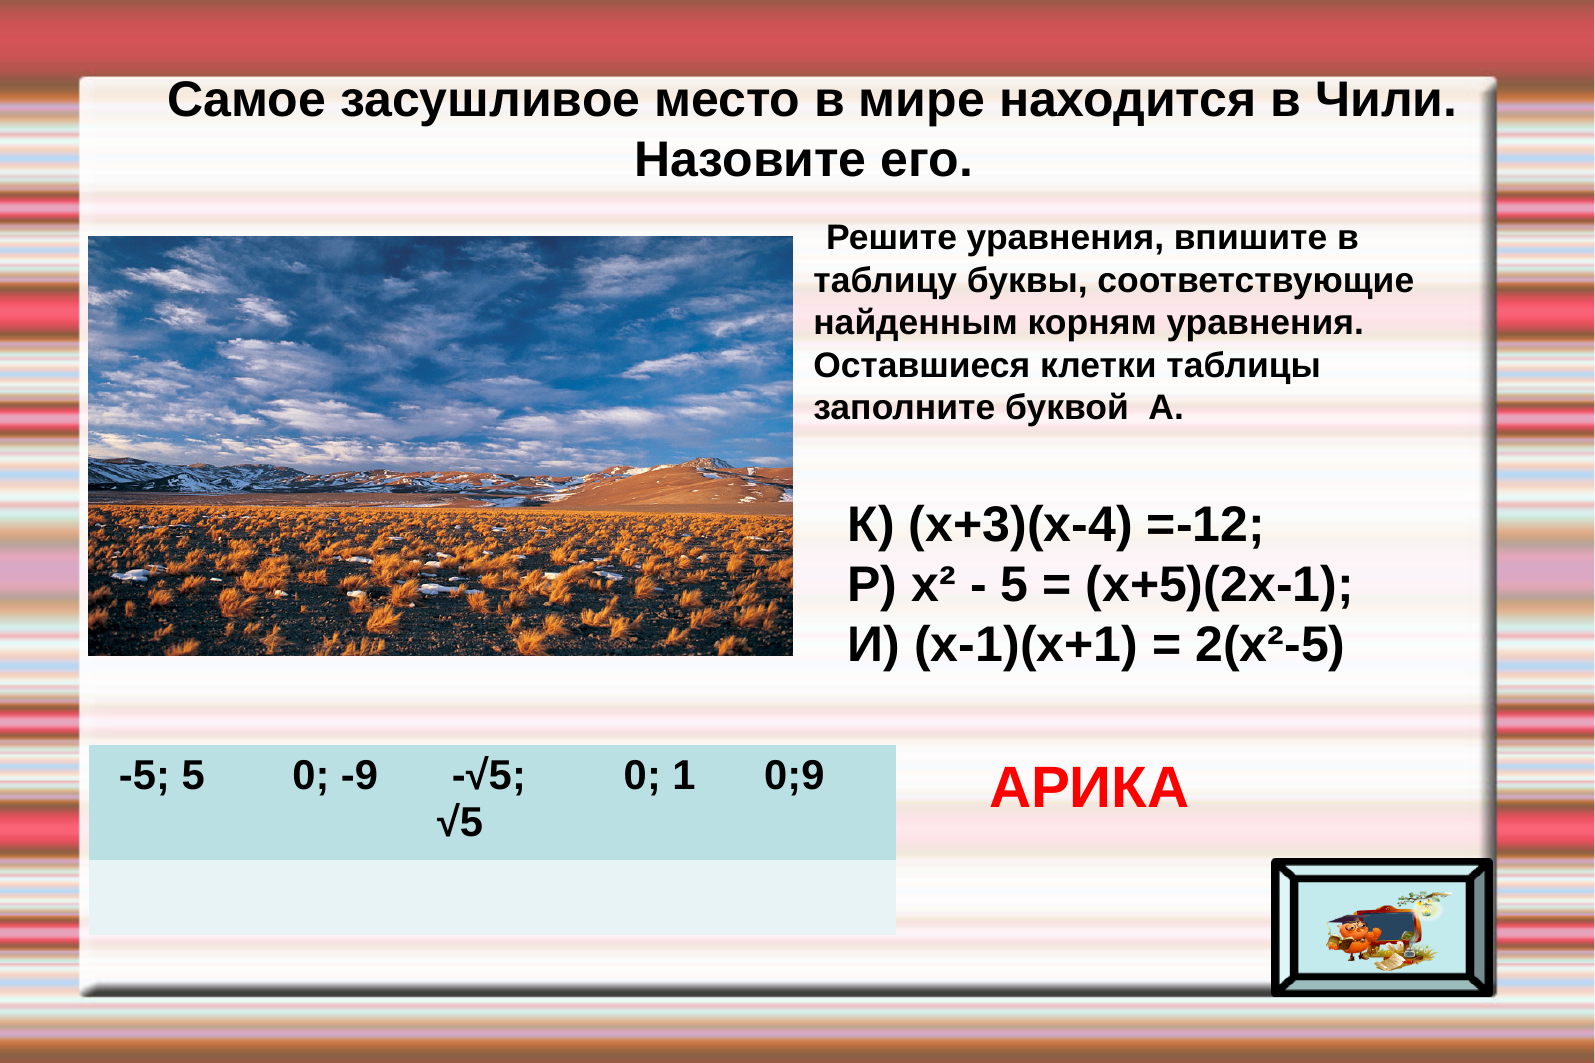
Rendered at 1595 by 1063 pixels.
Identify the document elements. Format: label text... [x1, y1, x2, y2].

table_cell [263, 860, 422, 935]
table_cell [422, 860, 594, 935]
table_cell [734, 860, 896, 935]
text_box Самое засушливое место в мире находится в Чили. Назовите его. [79, 58, 1529, 195]
table_header 0; -9 [263, 745, 422, 860]
text_box Решите уравнения, впишите в таблицу буквы, соответствующие найденным корням уравнения. Оставшиеся клетки таблицы заполните буквой А. [798, 206, 1477, 435]
table_cell [594, 860, 734, 935]
table_header 0;9 [734, 745, 896, 860]
text_box К) (х+3)(х-4) =-12; Р) х² - 5 = (х+5)(2х-1); И) (х-1)(х+1) = 2(х²-5) [814, 483, 1506, 680]
table_header -5; 5 [89, 745, 263, 860]
table_header 0; 1 [594, 745, 734, 860]
table_cell [89, 860, 263, 935]
picture [0, 0, 1595, 1063]
text_box АРИКА [974, 741, 1281, 827]
table_header -√5; √5 [422, 745, 594, 860]
